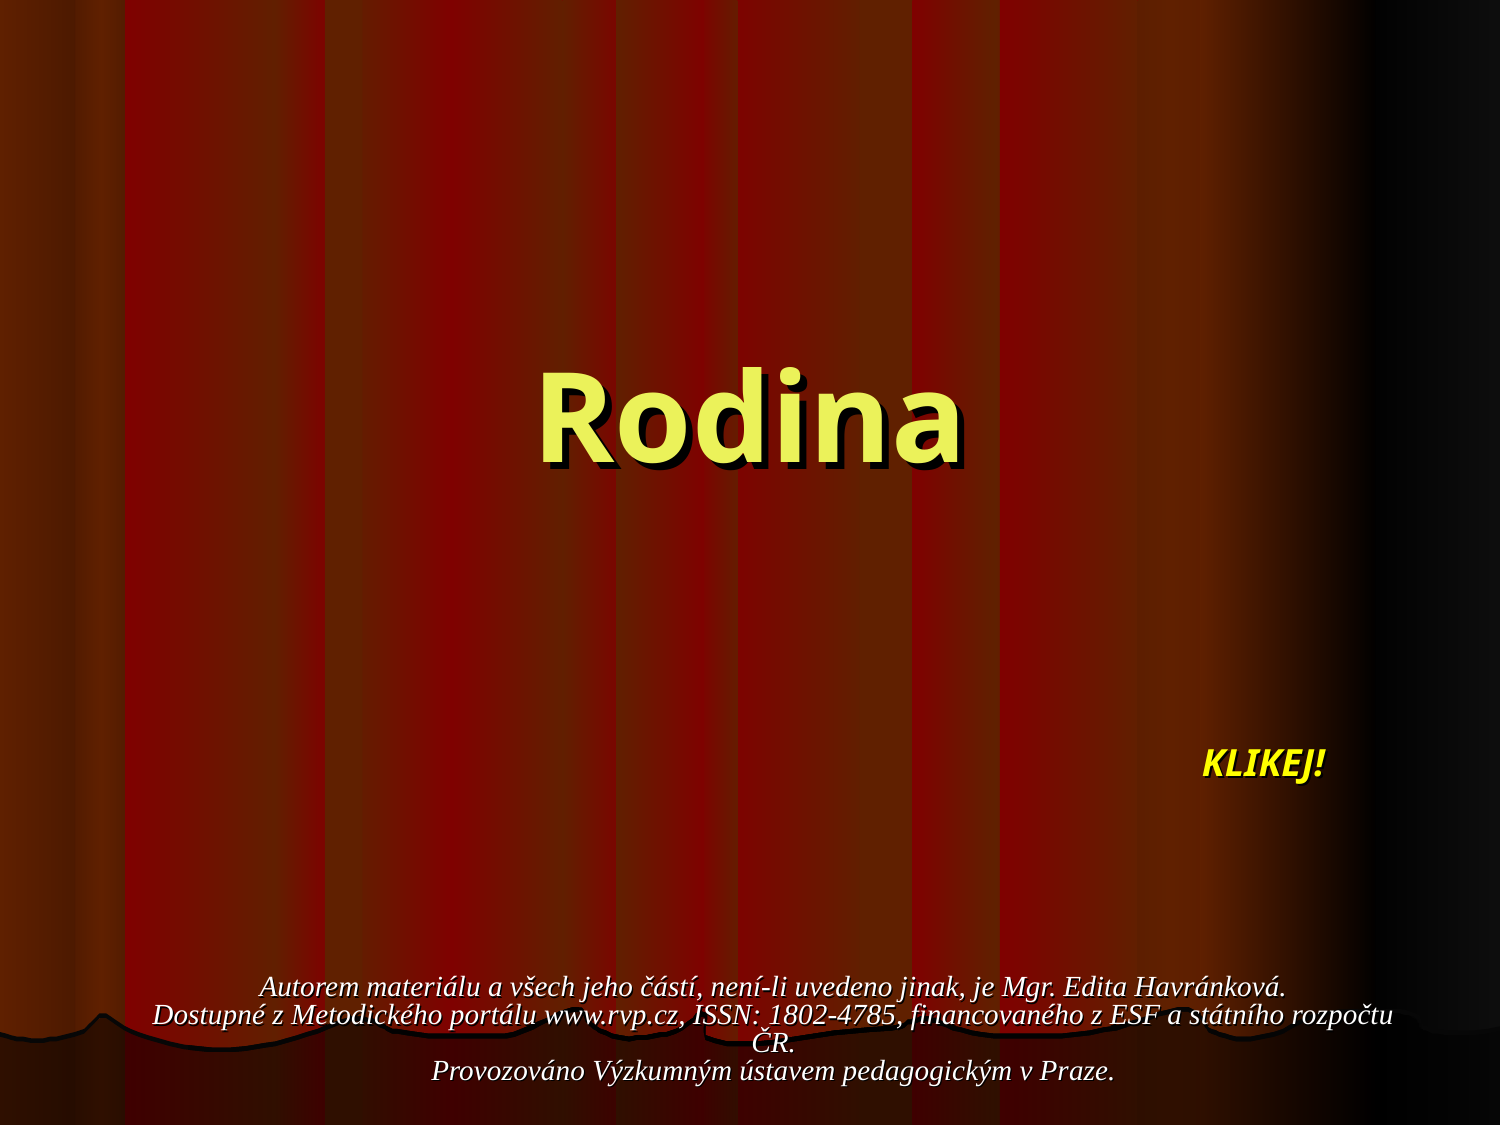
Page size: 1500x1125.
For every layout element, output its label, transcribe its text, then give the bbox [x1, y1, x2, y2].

text_box KLIKEJ! [1187, 739, 1340, 791]
subtitle Autorem materiálu a všech jeho částí, není-li uvedeno jinak, je Mgr. Edita Havránková. Dostupné z Metodického portálu www.rvp.cz, ISSN: 1802-4785, financovaného z ESF a státního rozpočtu ČR. Provozováno Výzkumným ústavem pedagogickým v Praze. [112, 966, 1436, 1125]
title Rodina [112, 262, 1388, 563]
